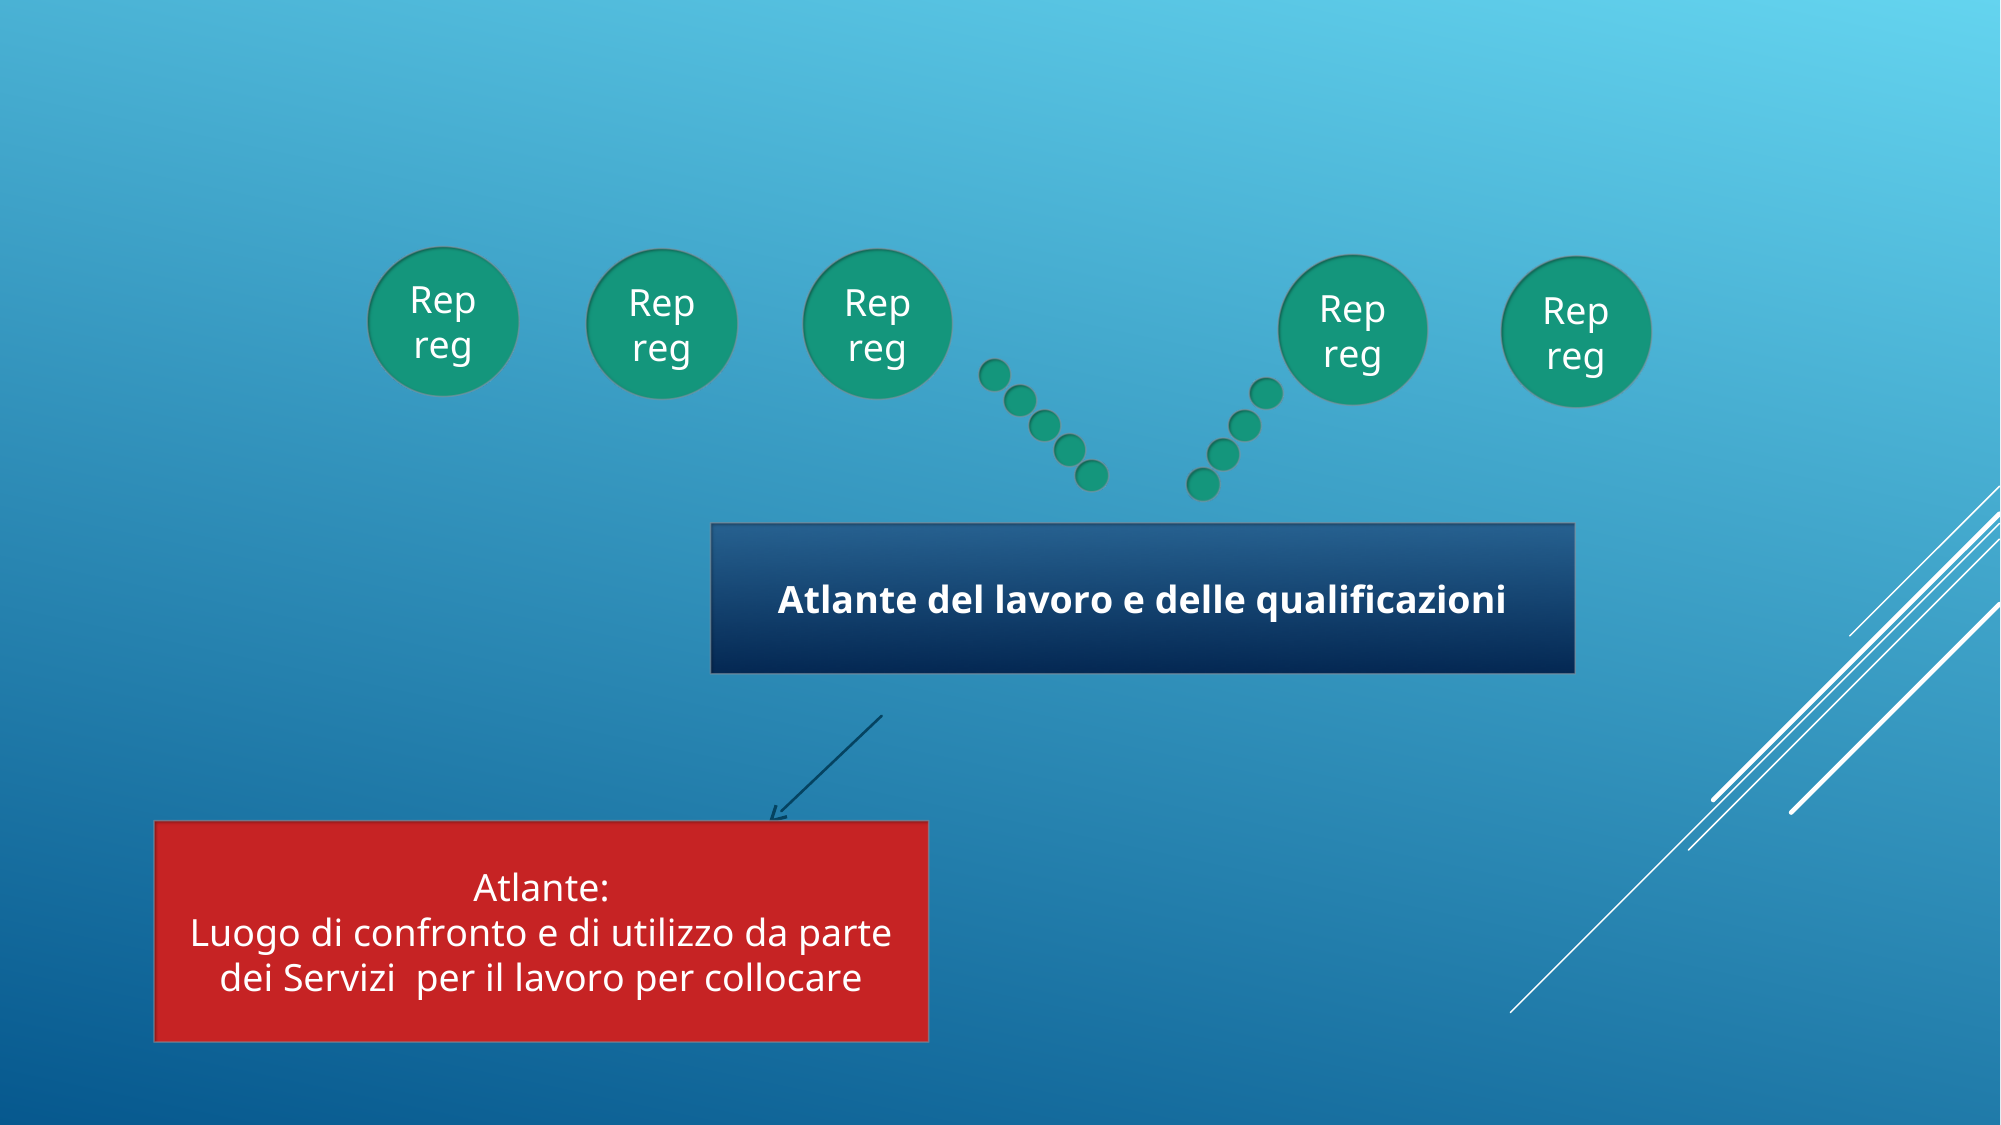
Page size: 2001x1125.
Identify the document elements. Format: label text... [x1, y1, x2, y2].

text_box Rep reg [1299, 277, 1406, 384]
text_box Rep reg [824, 271, 931, 378]
text_box Atlante del lavoro e delle qualificazioni [711, 523, 1575, 674]
text_box Rep reg [1522, 278, 1629, 385]
picture [1500, 255, 1653, 409]
picture [585, 247, 739, 402]
picture [977, 357, 1110, 493]
picture [1185, 253, 1429, 503]
picture [366, 245, 521, 398]
text_box Rep reg [390, 268, 497, 375]
text_box Rep reg [608, 271, 715, 378]
text_box Atlante: Luogo di confronto e di utilizzo da parte dei Servizi per il lavoro per collocare [154, 821, 929, 1043]
picture [709, 522, 1576, 676]
picture [801, 247, 954, 402]
picture [153, 819, 930, 1043]
